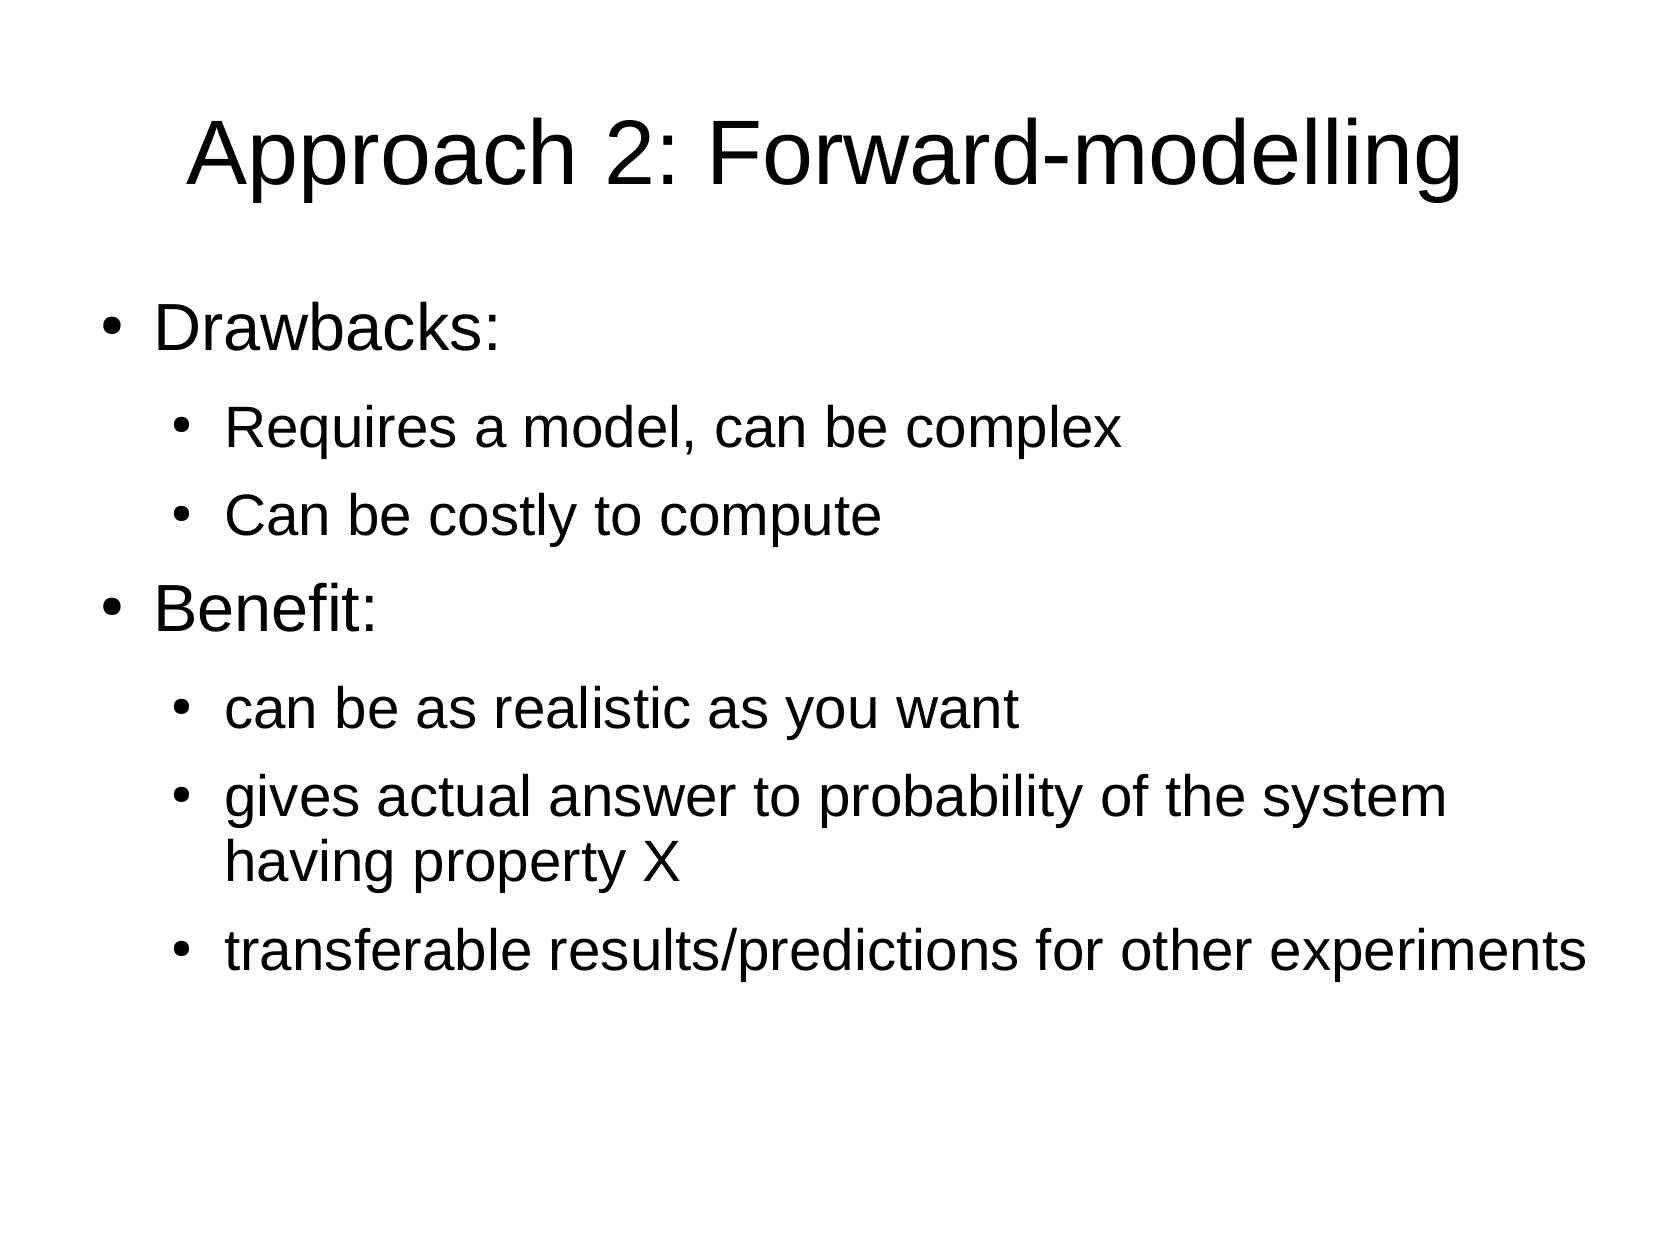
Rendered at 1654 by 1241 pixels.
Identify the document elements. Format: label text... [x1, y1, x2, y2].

list Drawbacks: Requires a model, can be complex Can be costly to compute Benefit: can be as realistic as you want gives actual answer to probability of the system having property X transferable results/predictions for other experiments [82, 290, 1613, 1241]
title Approach 2: Forward-modelling [82, 49, 1571, 257]
